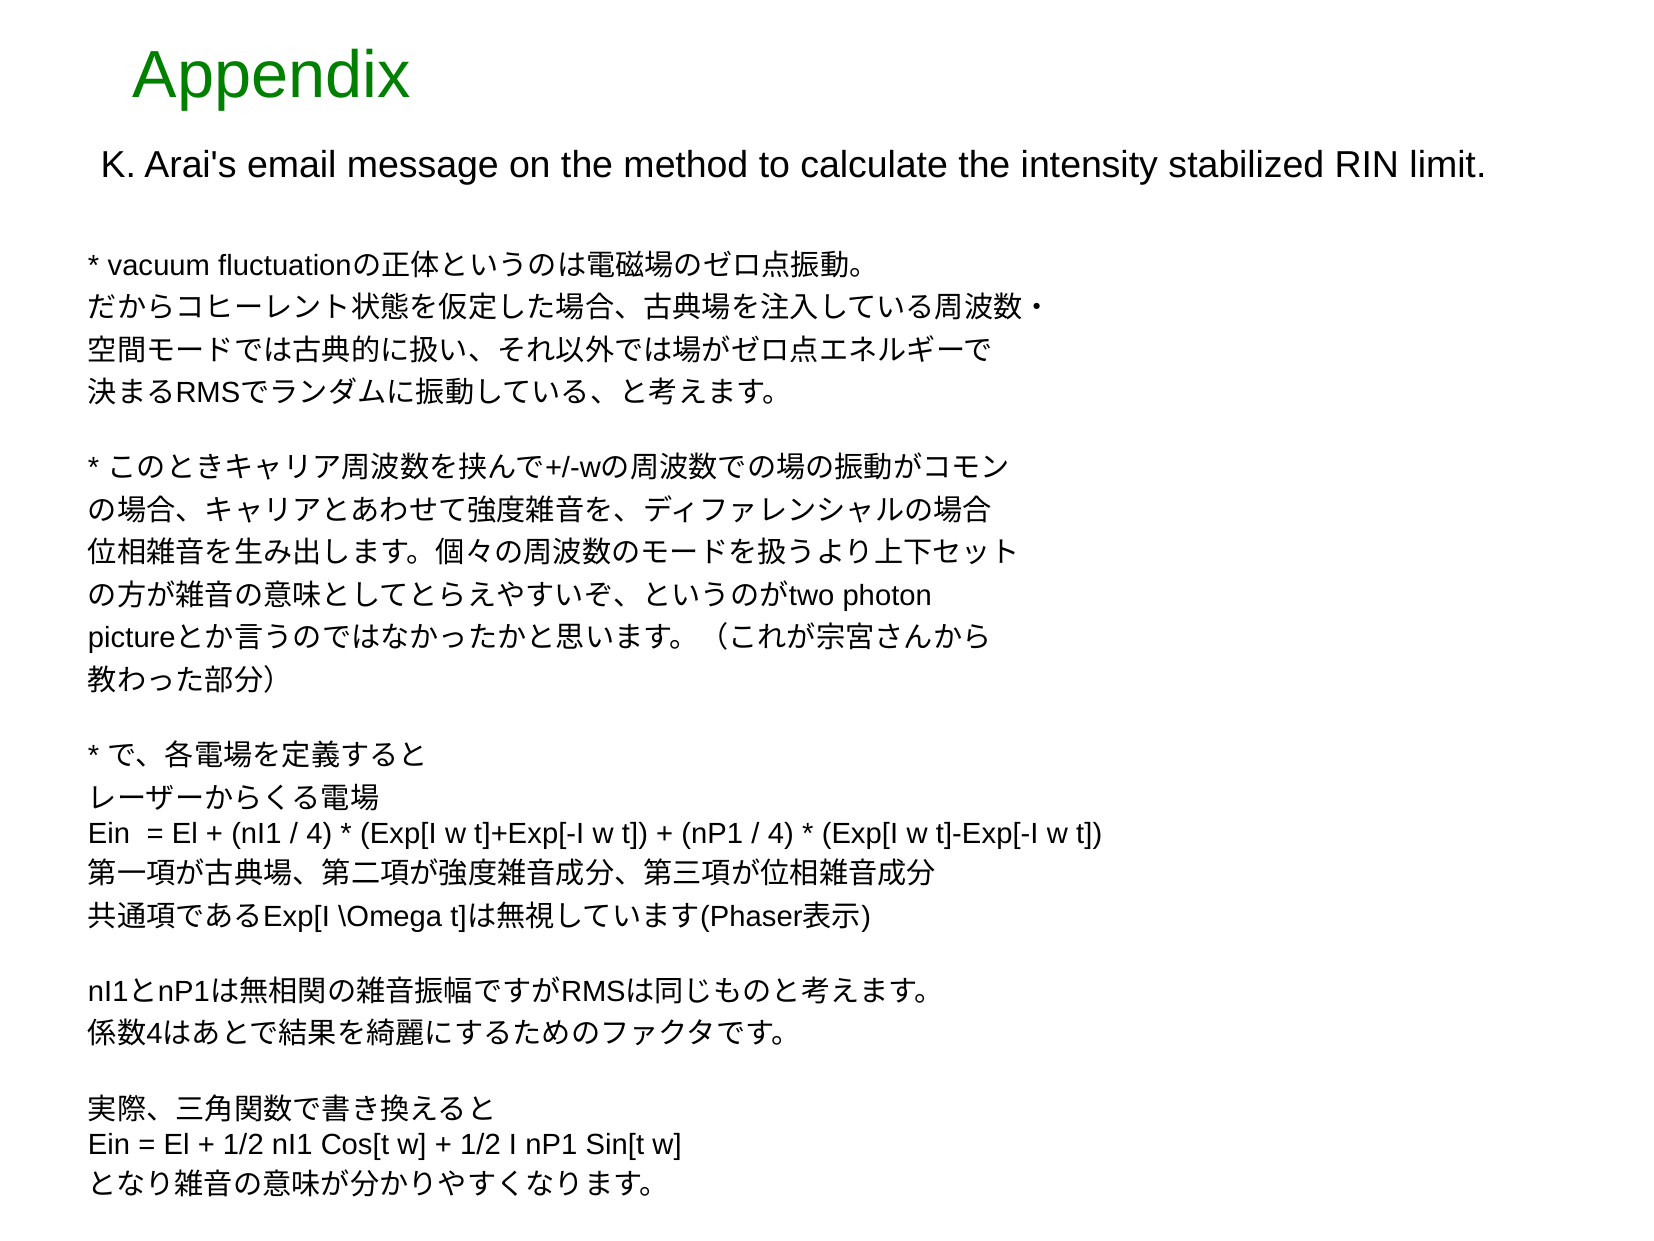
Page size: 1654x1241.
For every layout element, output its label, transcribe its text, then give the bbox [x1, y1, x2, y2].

text_box Appendix [118, 29, 427, 120]
text_box * vacuum fluctuationの正体というのは電磁場のゼロ点振動。 だからコヒーレント状態を仮定した場合、古典場を注入している周波数・ 空間モードでは古典的に扱い、それ以外では場がゼロ点エネルギーで 決まるRMSでランダムに振動している、と考えます。 * このときキャリア周波数を挟んで+/-wの周波数での場の振動がコモン の場合、キャリアとあわせて強度雑音を、ディファレンシャルの場合 位相雑音を生み出します。個々の周波数のモードを扱うより上下セット の方が雑音の意味としてとらえやすいぞ、というのがtwo photon pictureとか言うのではなかったかと思います。（これが宗宮さんから 教わった部分） * で、各電場を定義すると レーザーからくる電場 Ein = El + (nI1 / 4) * (Exp[I w t]+Exp[-I w t]) + (nP1 / 4) * (Exp[I w t]-Exp[-I w t]) 第一項が古典場、第二項が強度雑音成分、第三項が位相雑音成分 共通項であるExp[I \Omega t]は無視しています(Phaser表示) nI1とnP1は無相関の雑音振幅ですがRMSは同じものと考えます。 係数4はあとで結果を綺麗にするためのファクタです。 実際、三角関数で書き換えると Ein = El + 1/2 nI1 Cos[t w] + 1/2 I nP1 Sin[t w] となり雑音の意味が分かりやすくなります。 * BSの虚無側からくる電場は同様に Evac = (nI2 / 4) * (Exp[I w t]+Exp[-I w t]) + (nP2 / 4) * (Exp[I w t]-Exp[-I w t]) nI2, nP2はやはり無相関の雑音振幅で、振幅はnI1, nP1と同じです [73, 233, 1120, 1151]
text_box K. Arai's email message on the method to calculate the intensity stabilized RIN limit. [85, 136, 1503, 194]
